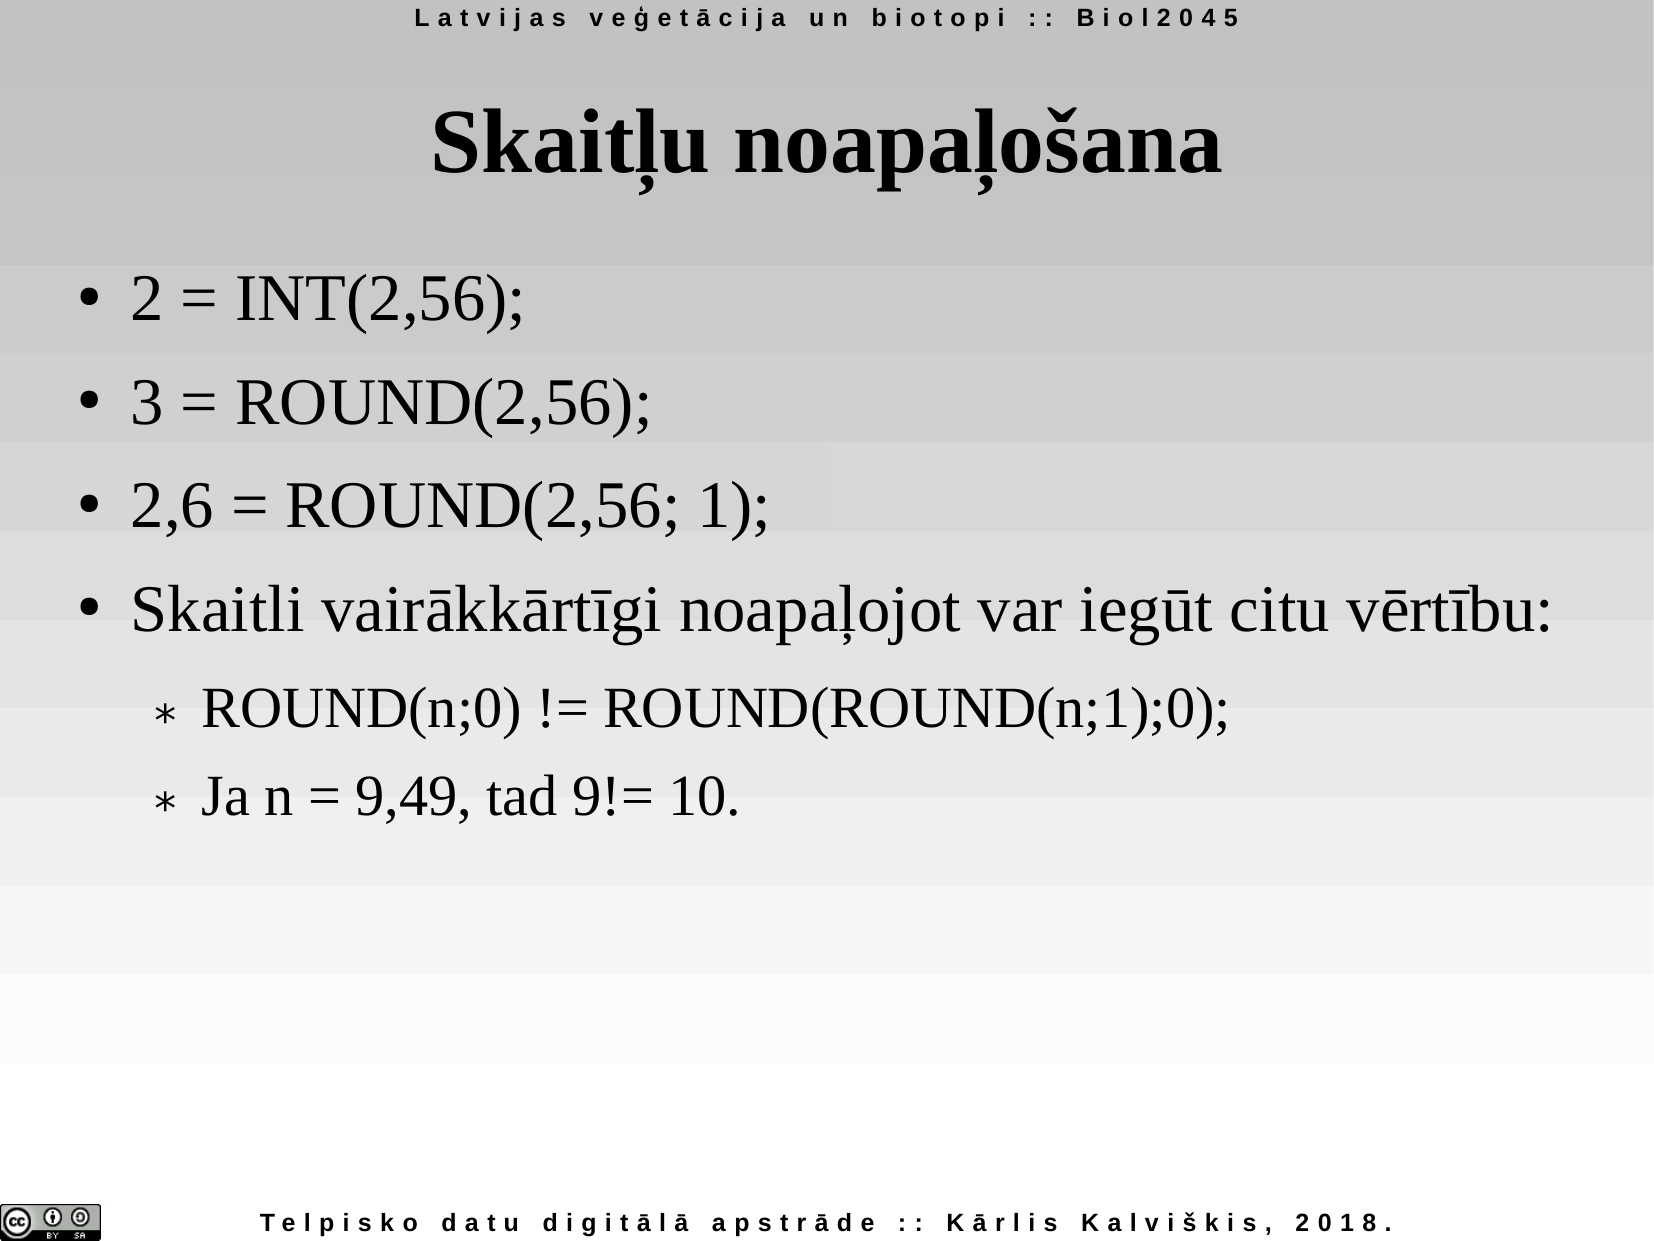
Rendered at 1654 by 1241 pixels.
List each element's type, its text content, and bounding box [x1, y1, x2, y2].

title Skaitļu noapaļošana [59, 37, 1596, 246]
list 2 = INT(2,56); 3 = ROUND(2,56); 2,6 = ROUND(2,56; 1); Skaitli vairākkārtīgi noapaļojot var iegūt citu vērtību: ROUND(n;0) != ROUND(ROUND(n;1);0); Ja n = 9,49, tad 9!= 10. [59, 261, 1596, 981]
picture [0, 0, 1654, 1241]
